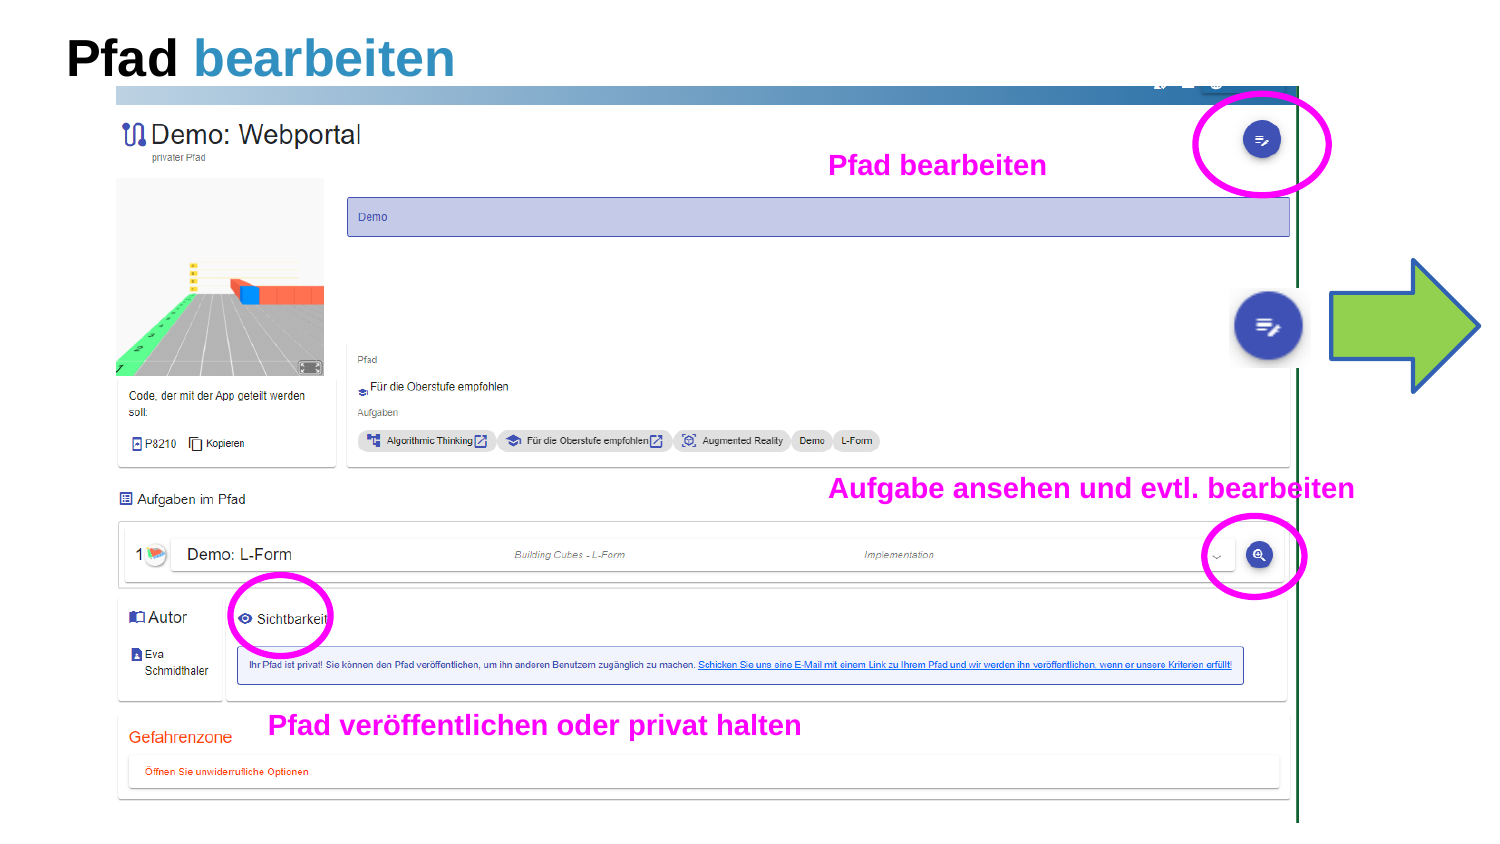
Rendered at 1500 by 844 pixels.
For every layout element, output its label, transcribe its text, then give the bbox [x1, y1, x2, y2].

picture [1199, 109, 1299, 192]
text_box Pfad bearbeiten [813, 131, 1133, 197]
title Pfad bearbeiten [1222, 97, 1302, 109]
picture [116, 109, 1311, 823]
picture [1208, 521, 1299, 593]
title Pfad bearbeiten [51, 14, 1449, 109]
text_box [1331, 259, 1480, 393]
text_box Aufgabe ansehen und evtl. bearbeiten [813, 454, 1475, 521]
picture [1288, 521, 1299, 531]
text_box Pfad veröffentlichen oder privat halten [252, 691, 914, 757]
